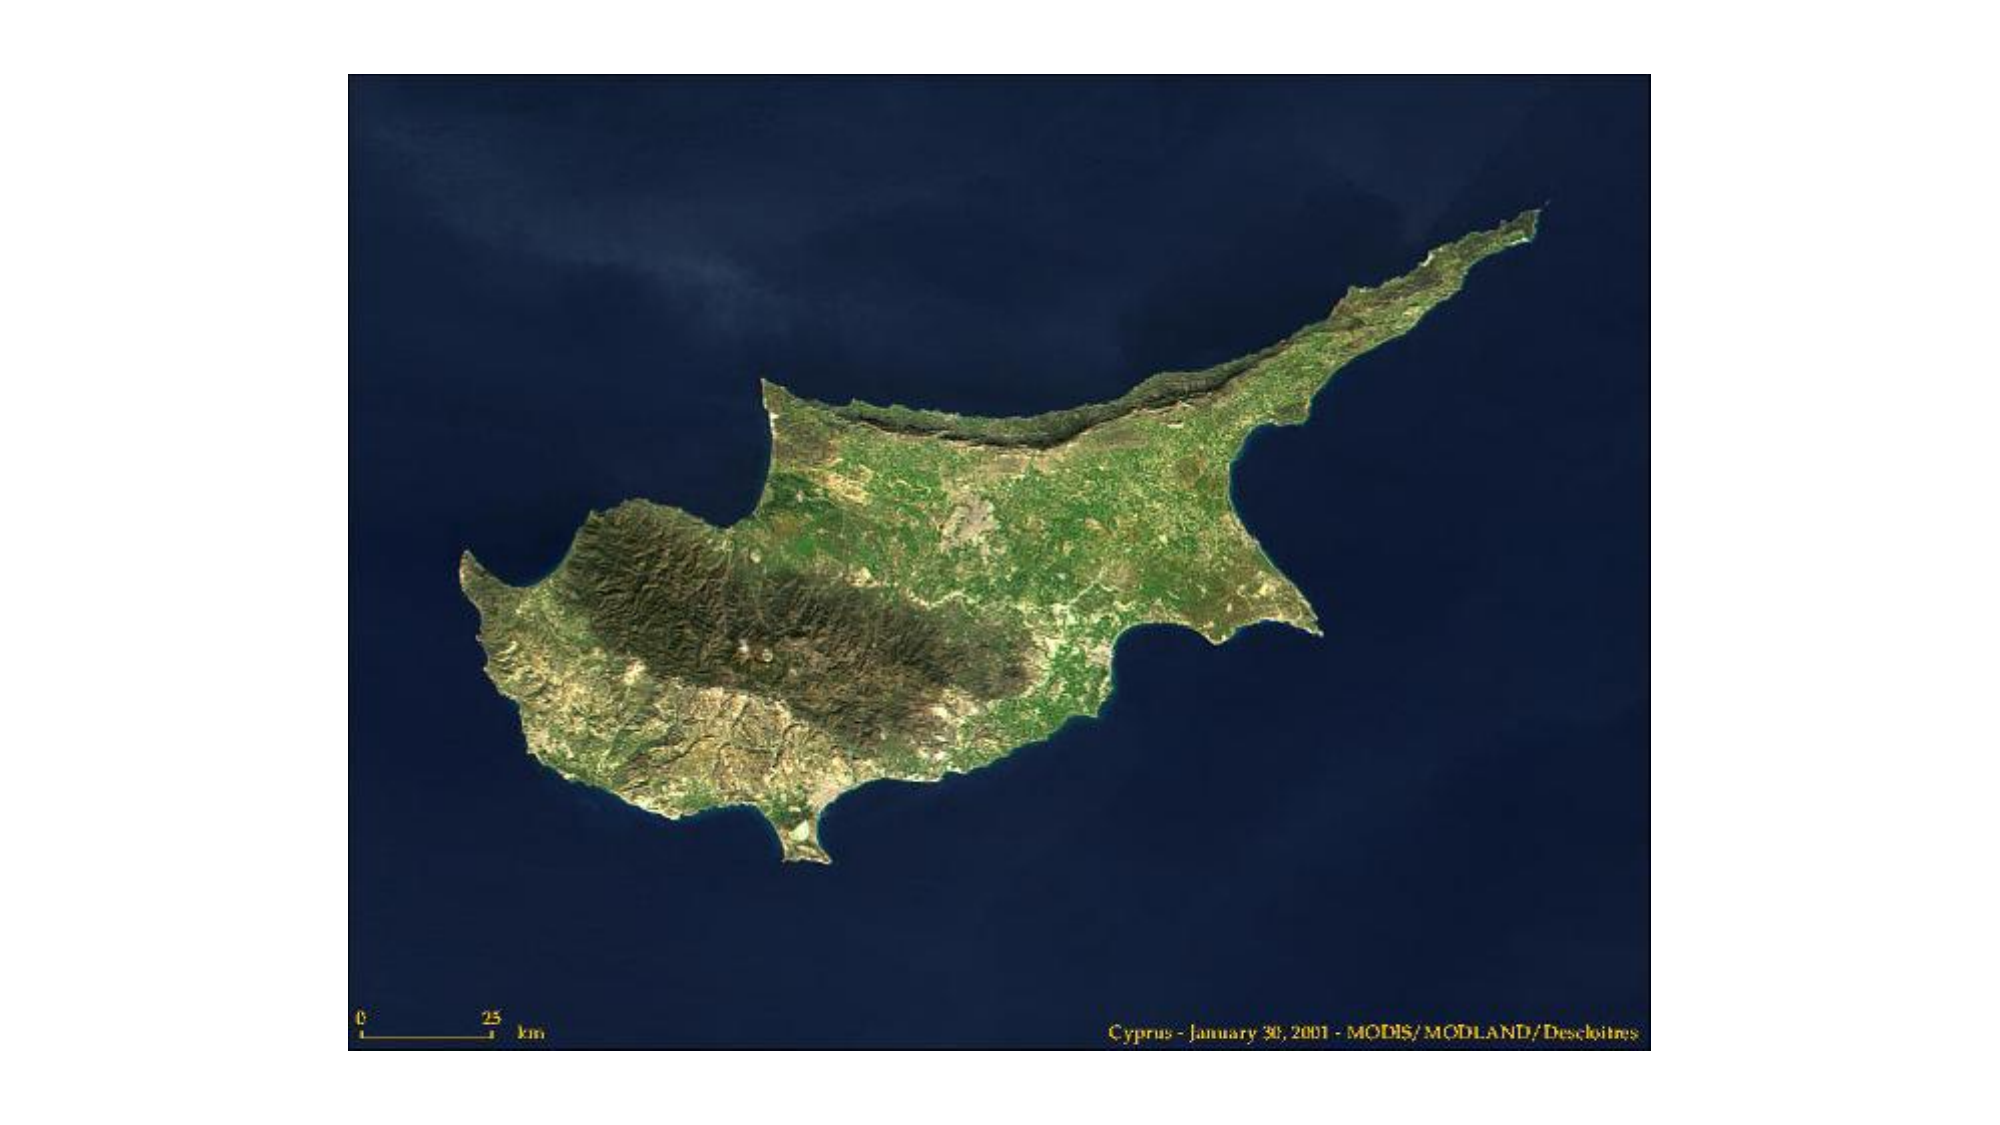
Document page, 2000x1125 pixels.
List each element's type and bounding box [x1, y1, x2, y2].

picture [348, 74, 1651, 1051]
